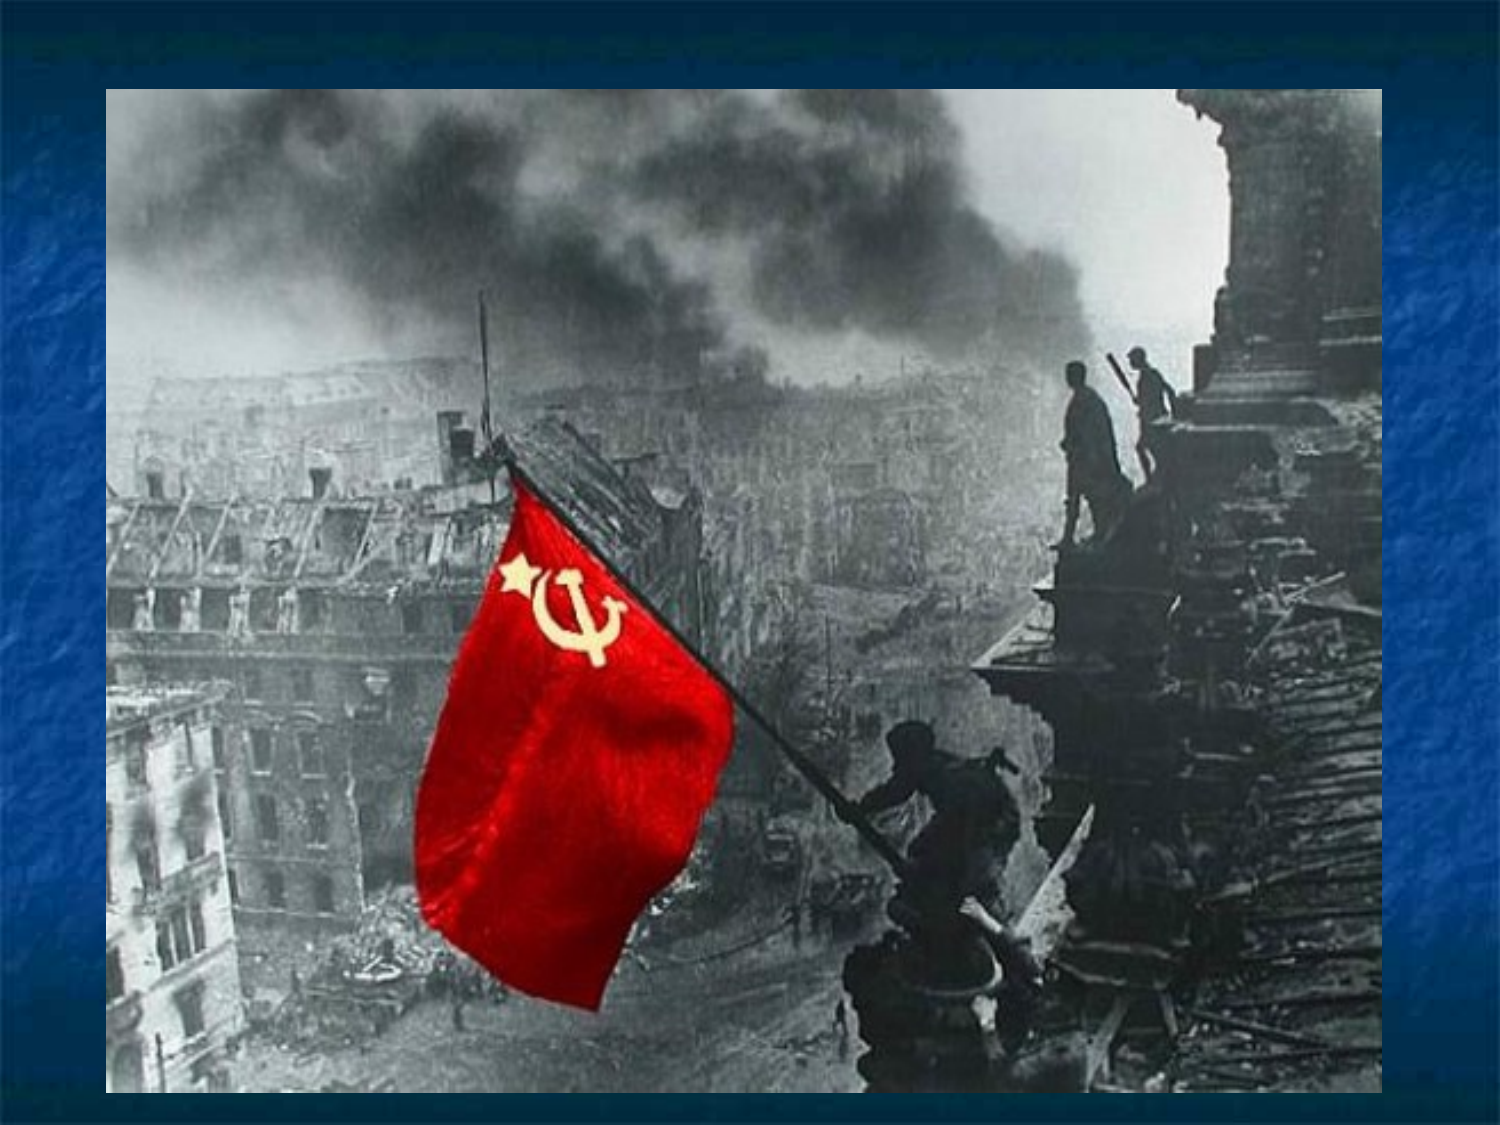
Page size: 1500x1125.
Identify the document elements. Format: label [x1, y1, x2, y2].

picture [106, 89, 1382, 1092]
